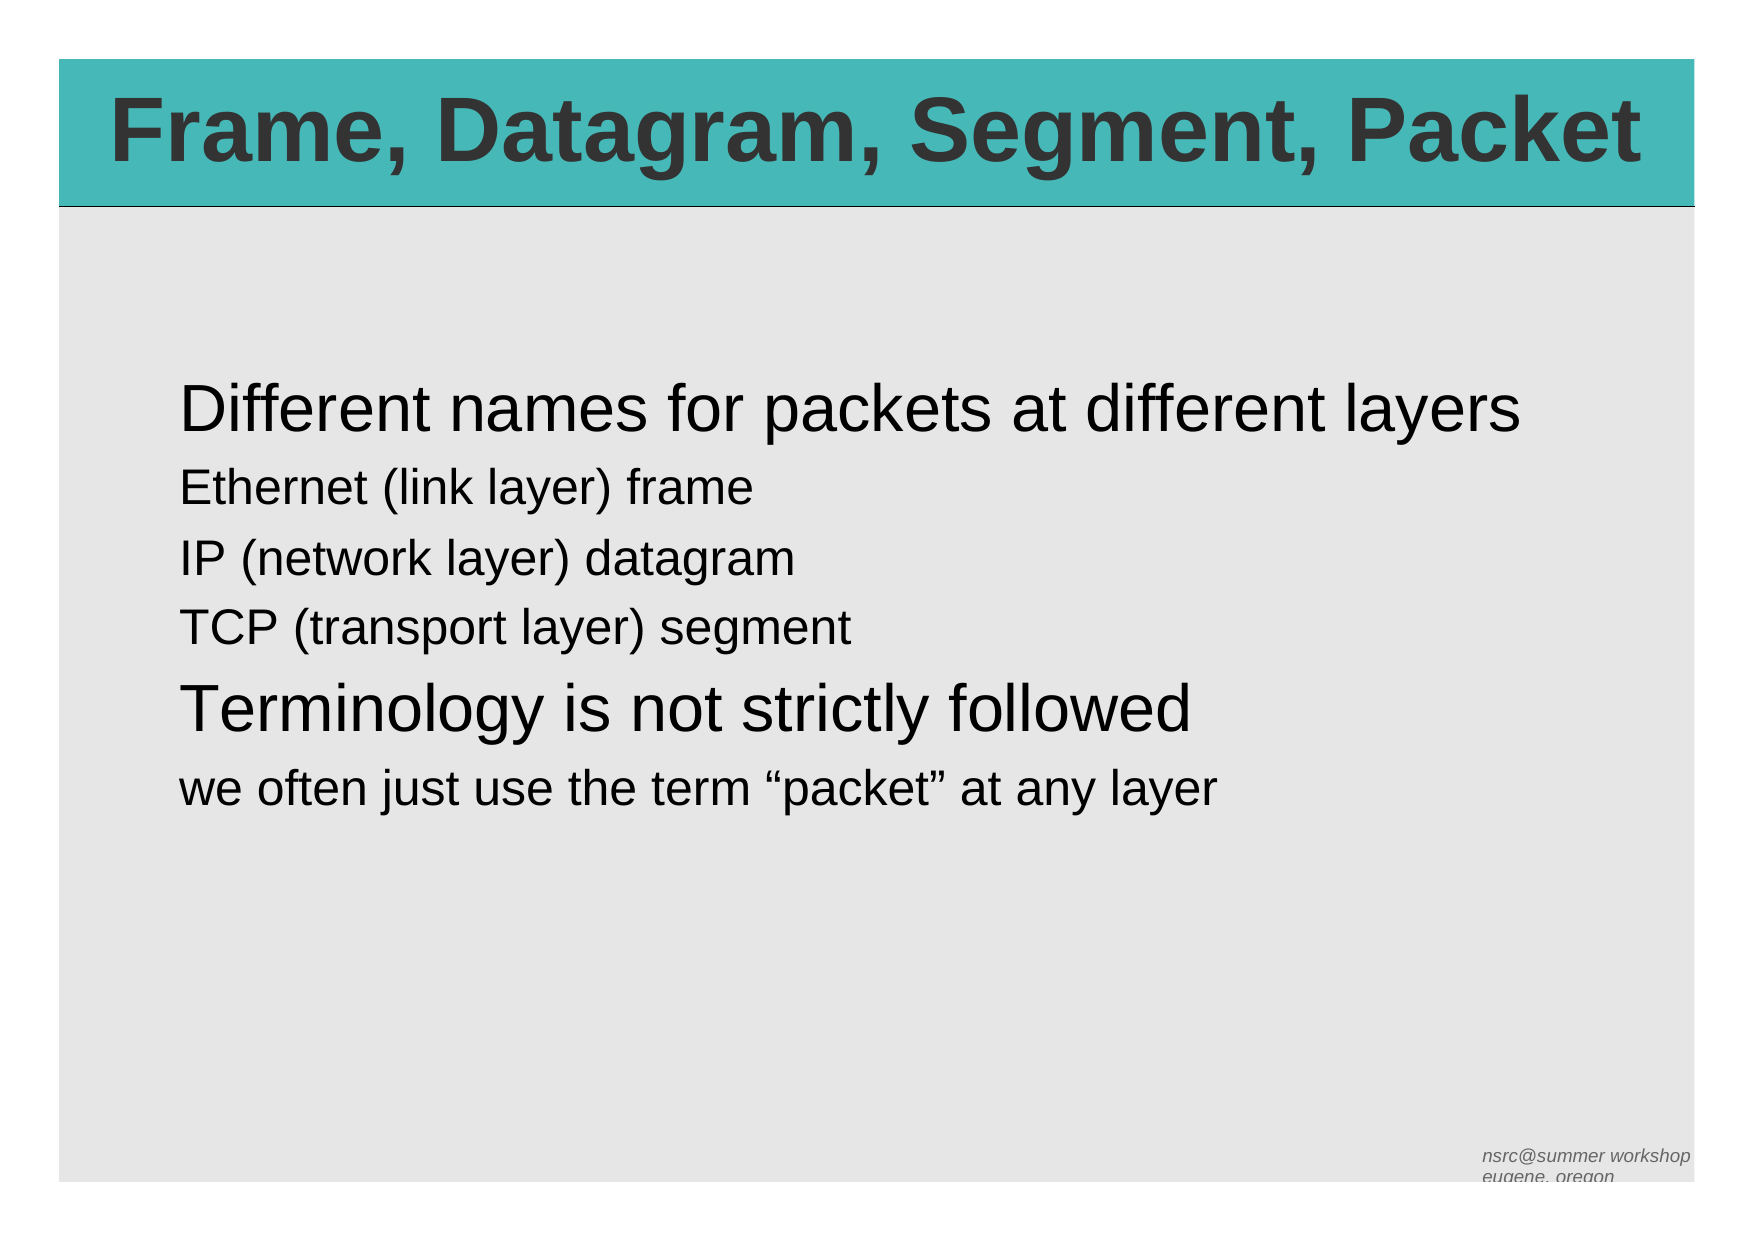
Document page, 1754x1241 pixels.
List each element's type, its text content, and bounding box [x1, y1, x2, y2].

list Different names for packets at different layers Ethernet (link layer) frame IP (network layer) datagram TCP (transport layer) segment Terminology is not strictly followed we often just use the term “packet” at any layer [179, 371, 1576, 1079]
title Frame, Datagram, Segment, Packet [59, 41, 1695, 219]
